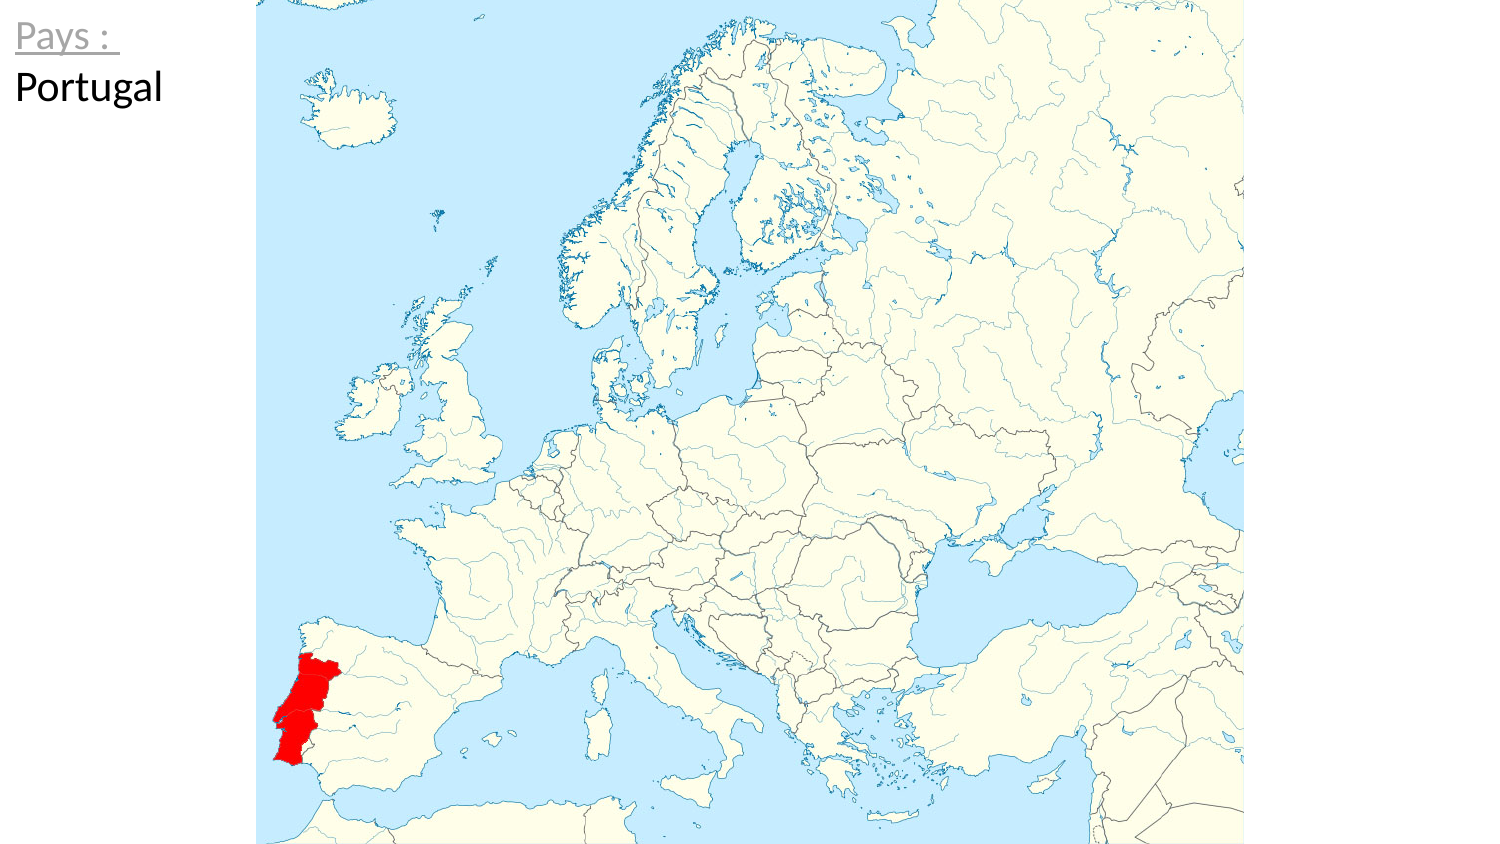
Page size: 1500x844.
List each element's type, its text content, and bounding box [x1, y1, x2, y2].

text_box Pays : Portugal [0, 0, 256, 295]
picture [256, 0, 1244, 844]
